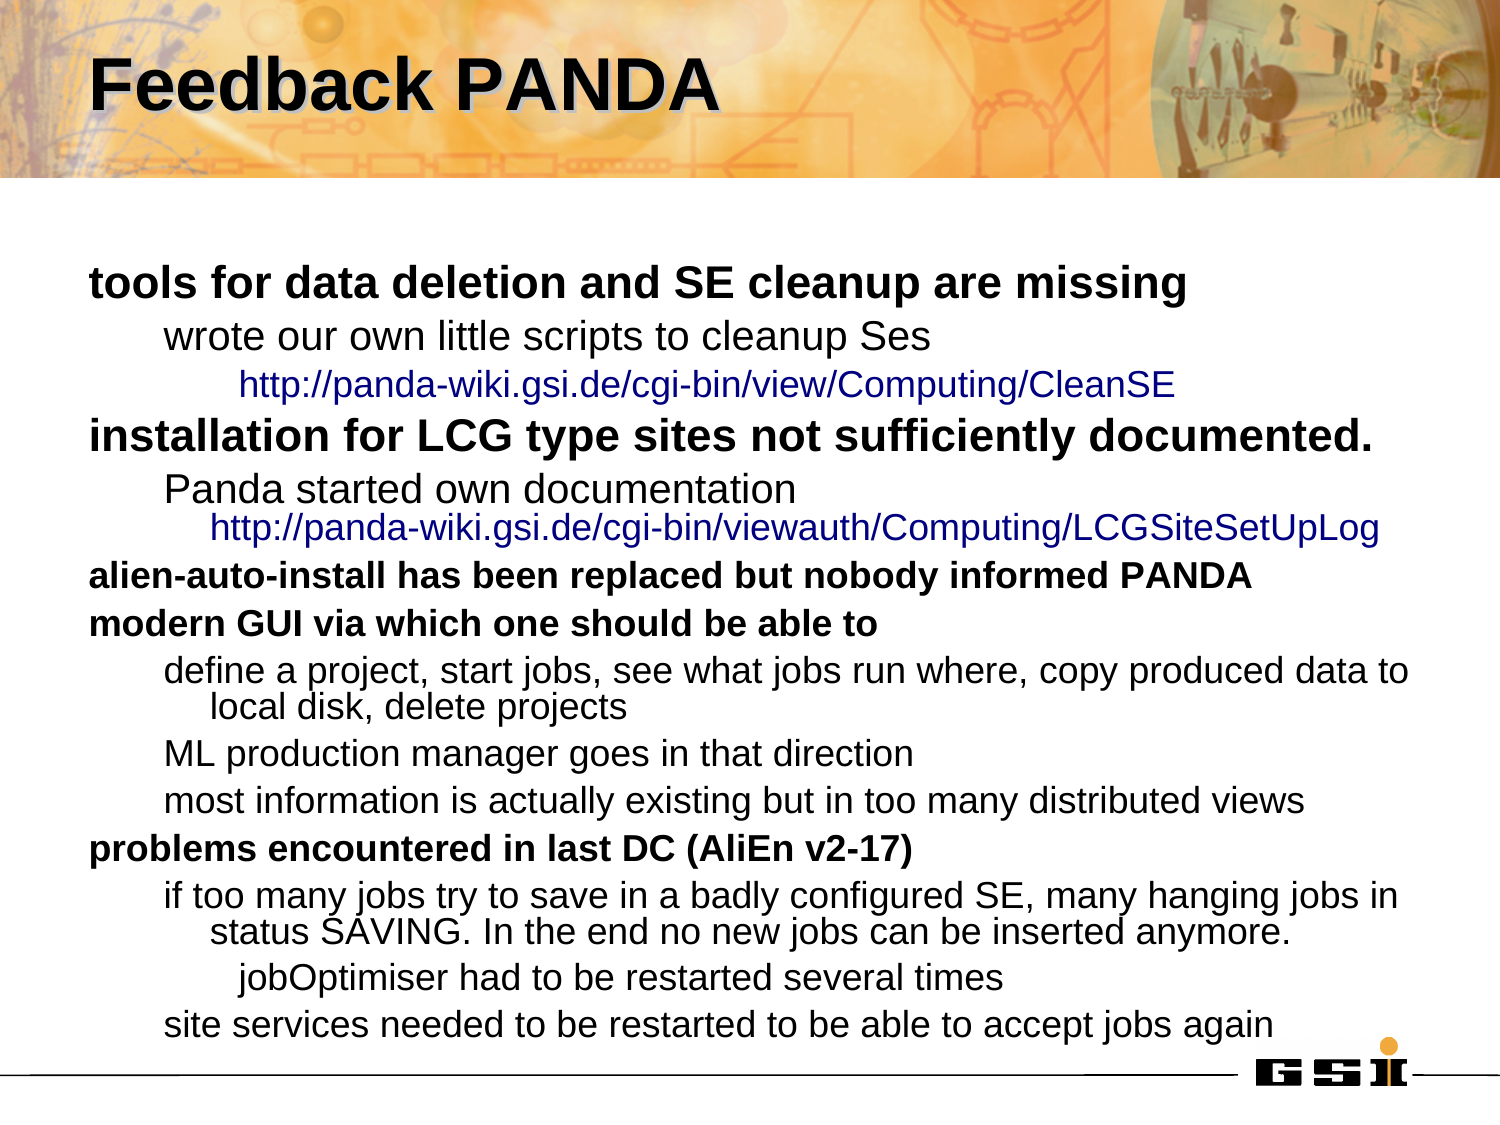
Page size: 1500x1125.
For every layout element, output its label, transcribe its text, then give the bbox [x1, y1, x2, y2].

title Feedback PANDA [88, 4, 1411, 172]
picture [0, 0, 1500, 178]
list tools for data deletion and SE cleanup are missing wrote our own little scripts to cleanup Ses http://panda-wiki.gsi.de/cgi-bin/view/Computing/CleanSE installation for LCG type sites not sufficiently documented. Panda started own documentationhttp://panda-wiki.gsi.de/cgi-bin/viewauth/Computing/LCGSiteSetUpLog alien-auto-install has been replaced but nobody informed PANDA modern GUI via which one should be able to define a project, start jobs, see what jobs run where, copy produced data to local disk, delete projects ML production manager goes in that direction most information is actually existing but in too many distributed views problems encountered in last DC (AliEn v2-17) if too many jobs try to save in a badly configured SE, many hanging jobs in status SAVING. In the end no new jobs can be inserted anymore. jobOptimiser had to be restarted several times site services needed to be restarted to be able to accept jobs again [88, 263, 1411, 1052]
picture [1256, 1052, 1407, 1086]
